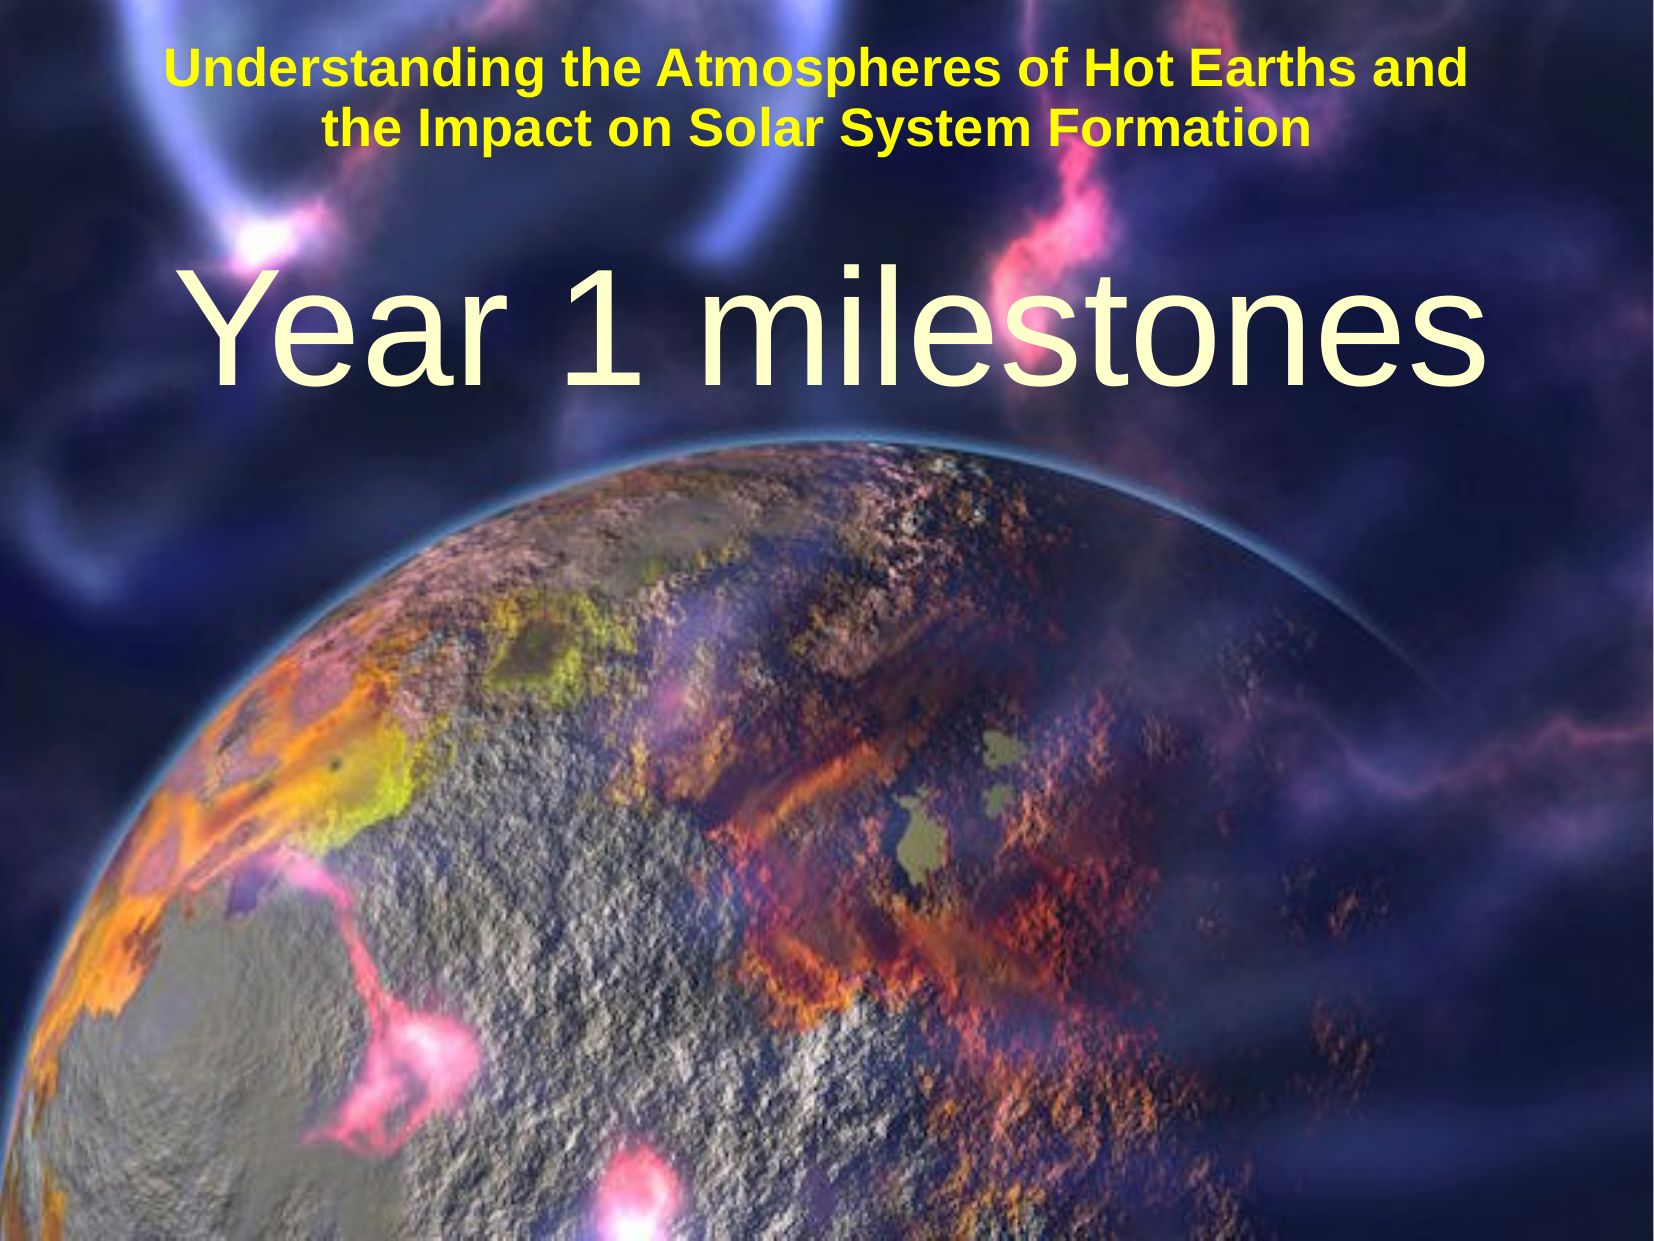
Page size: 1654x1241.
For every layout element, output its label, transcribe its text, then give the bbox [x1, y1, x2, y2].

text_box Year 1 milestones [120, 227, 1546, 615]
picture [0, 0, 1654, 1241]
text_box Understanding the Atmospheres of Hot Earths and the Impact on Solar System Formation [120, 30, 1516, 166]
